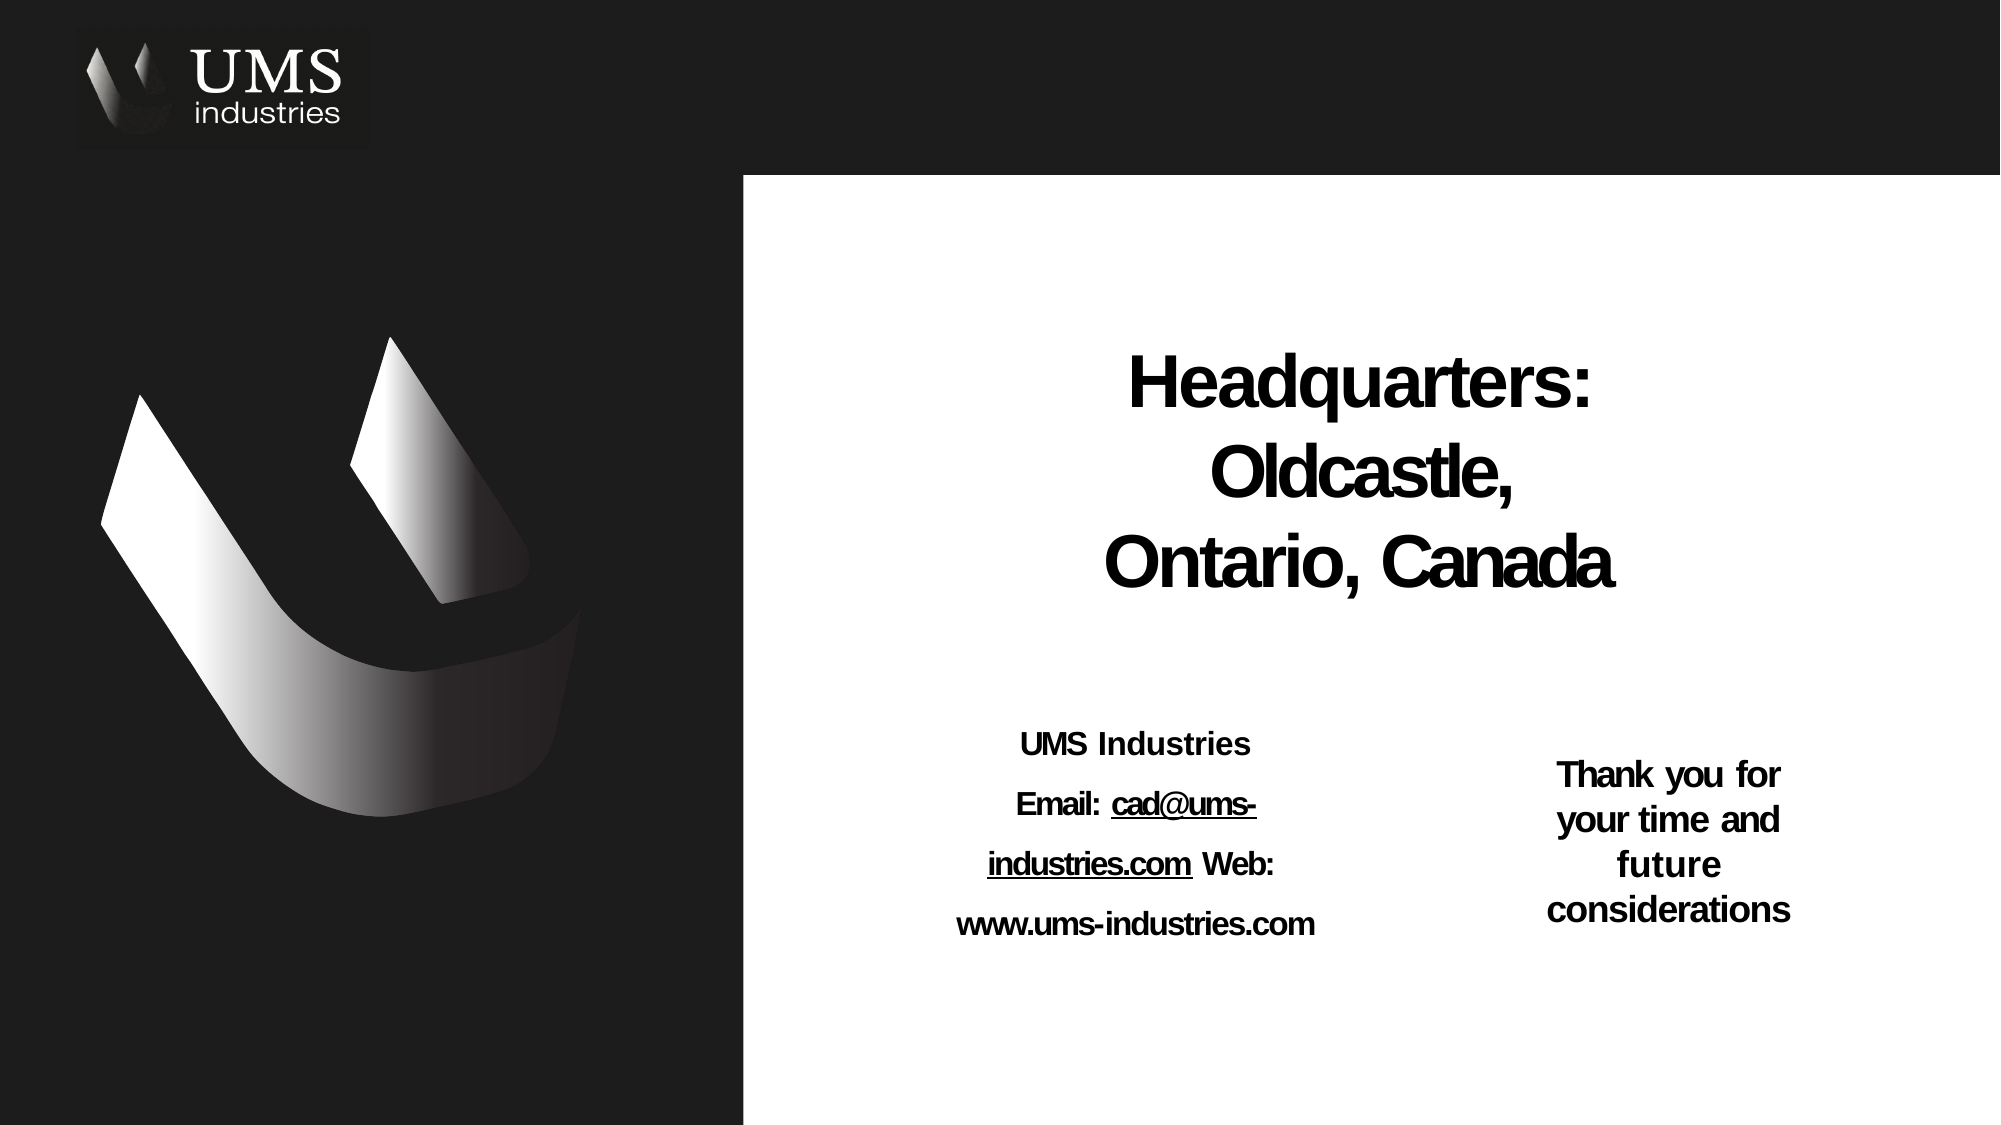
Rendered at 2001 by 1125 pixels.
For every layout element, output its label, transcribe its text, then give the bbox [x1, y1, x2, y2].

title Headquarters: Oldcastle, Ontario, Canada [1081, 330, 1637, 606]
text_box [0, 0, 2000, 1125]
picture [76, 27, 369, 150]
text_box Thank you for your time and future considerations [1519, 748, 1818, 888]
picture [101, 337, 581, 817]
text_box UMS Industries Email: cad@ums-industries.com Web: www.ums-industries.com [912, 699, 1360, 885]
